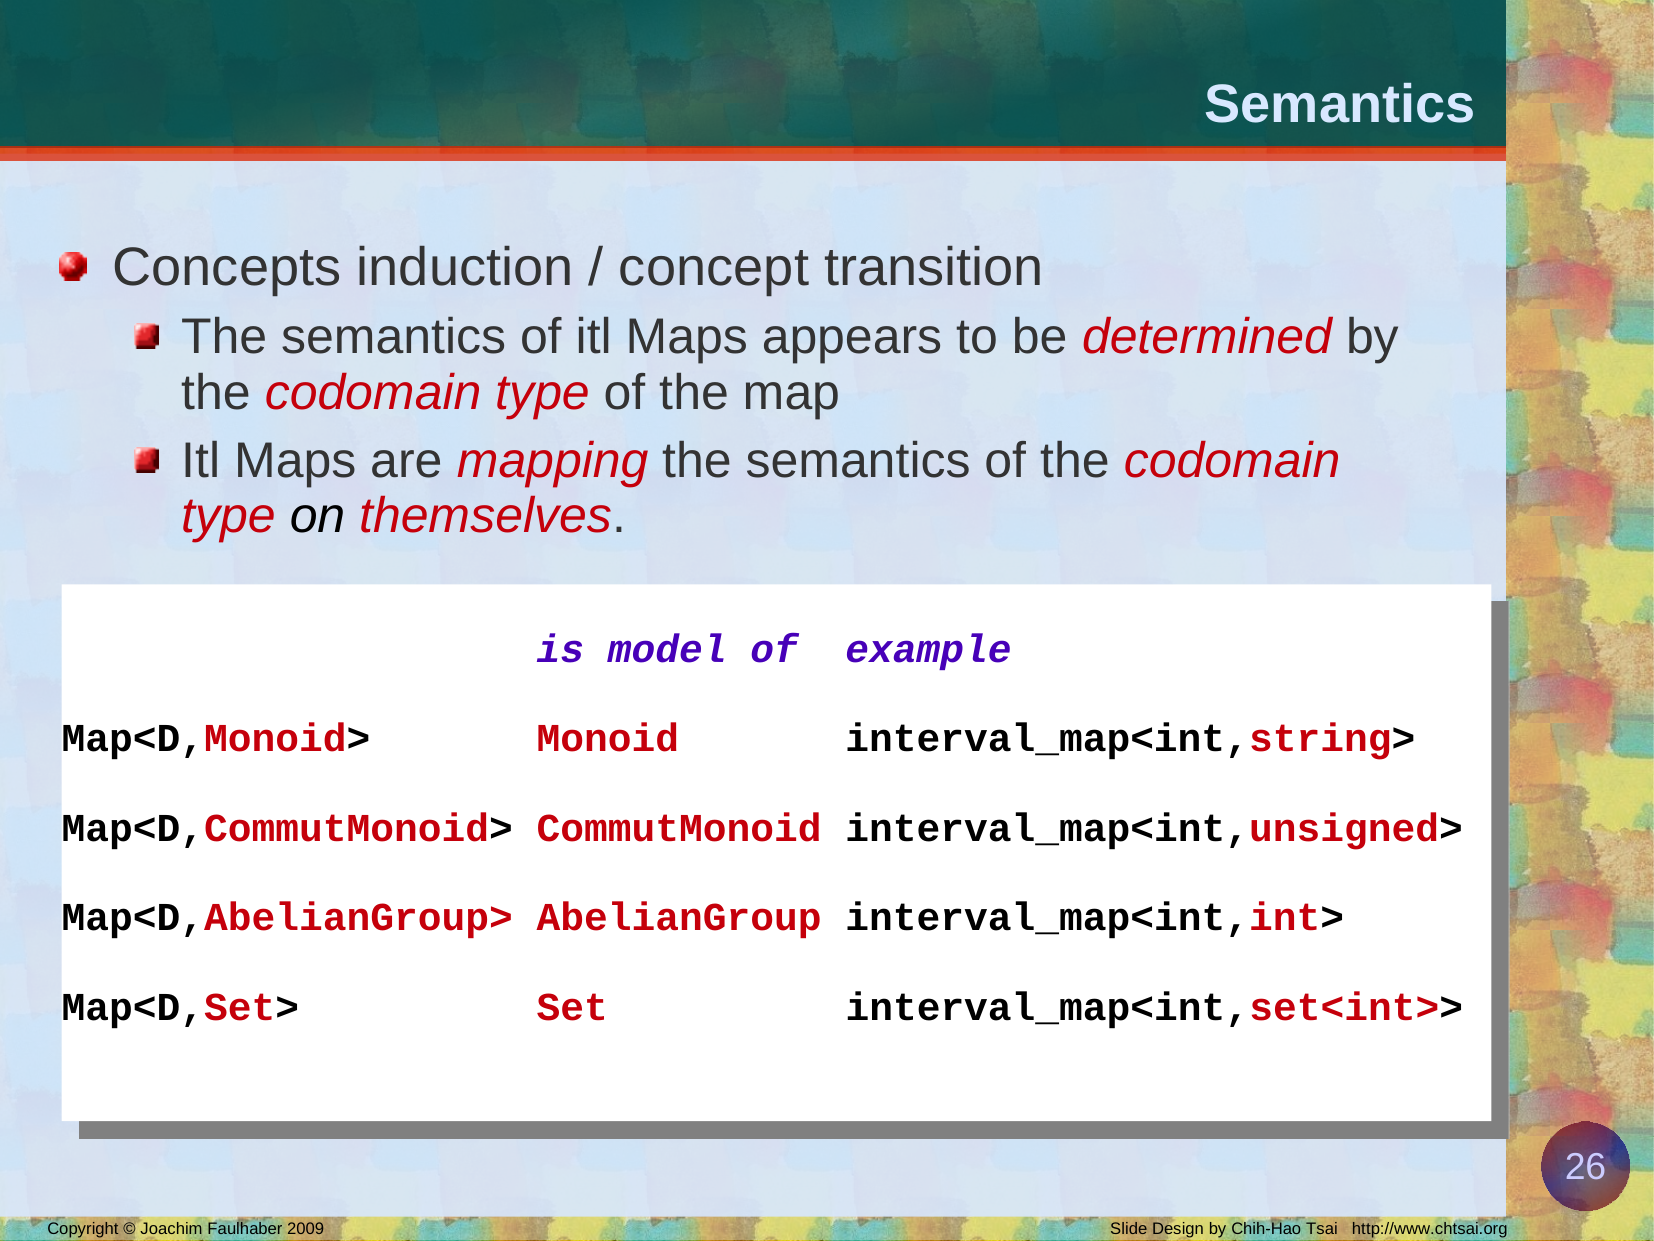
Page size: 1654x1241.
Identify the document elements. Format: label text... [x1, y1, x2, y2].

list Concepts induction / concept transition The semantics of itl Maps appears to be determined by the codomain type of the map Itl Maps are mapping the semantics of the codomain type on themselves. [59, 236, 1418, 580]
text_box is model of example Map<D,Monoid> Monoid interval_map<int,string> Map<D,CommutMonoid> CommutMonoid interval_map<int,unsigned> Map<D,AbelianGroup> AbelianGroup interval_map<int,int> Map<D,Set> Set interval_map<int,set<int>> [61, 584, 1492, 1122]
title Semantics [29, 59, 1477, 148]
